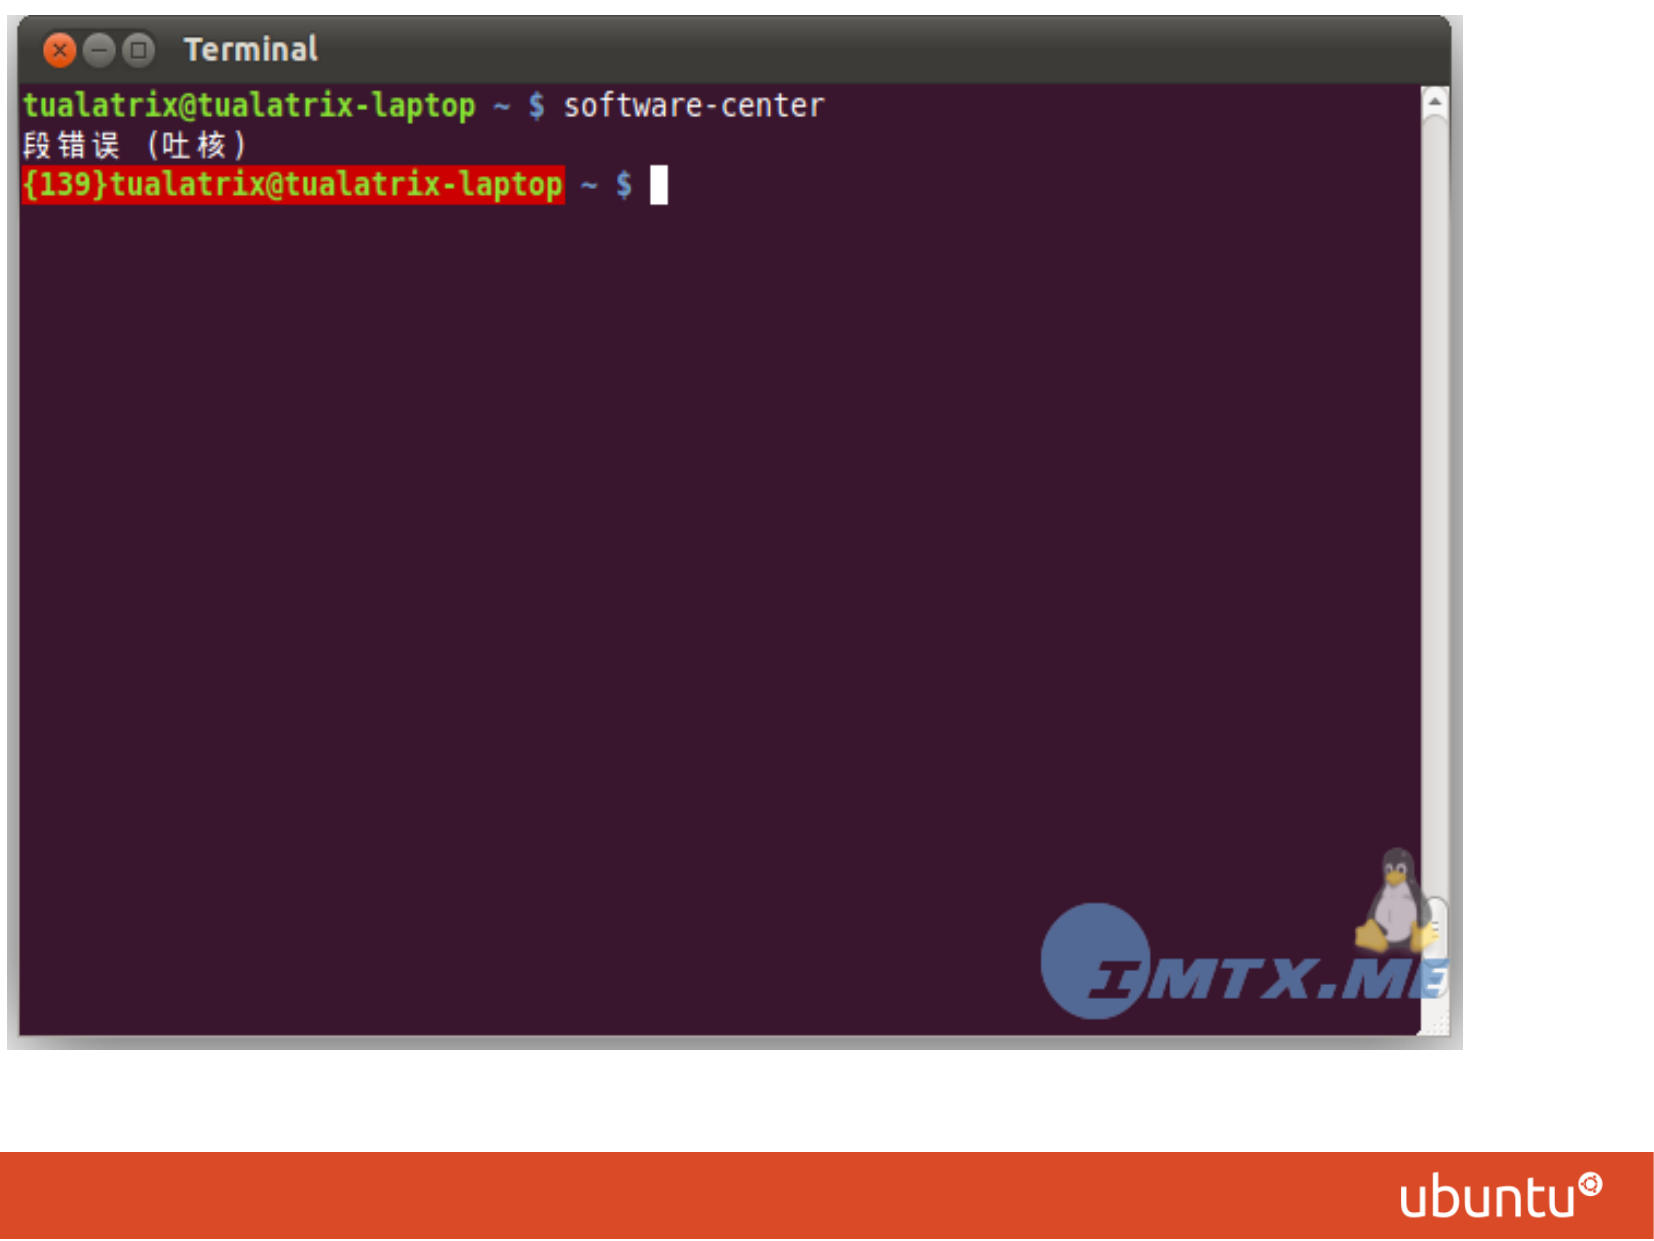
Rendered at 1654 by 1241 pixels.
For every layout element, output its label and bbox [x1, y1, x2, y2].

picture [7, 15, 1463, 1051]
picture [0, 1152, 1654, 1239]
